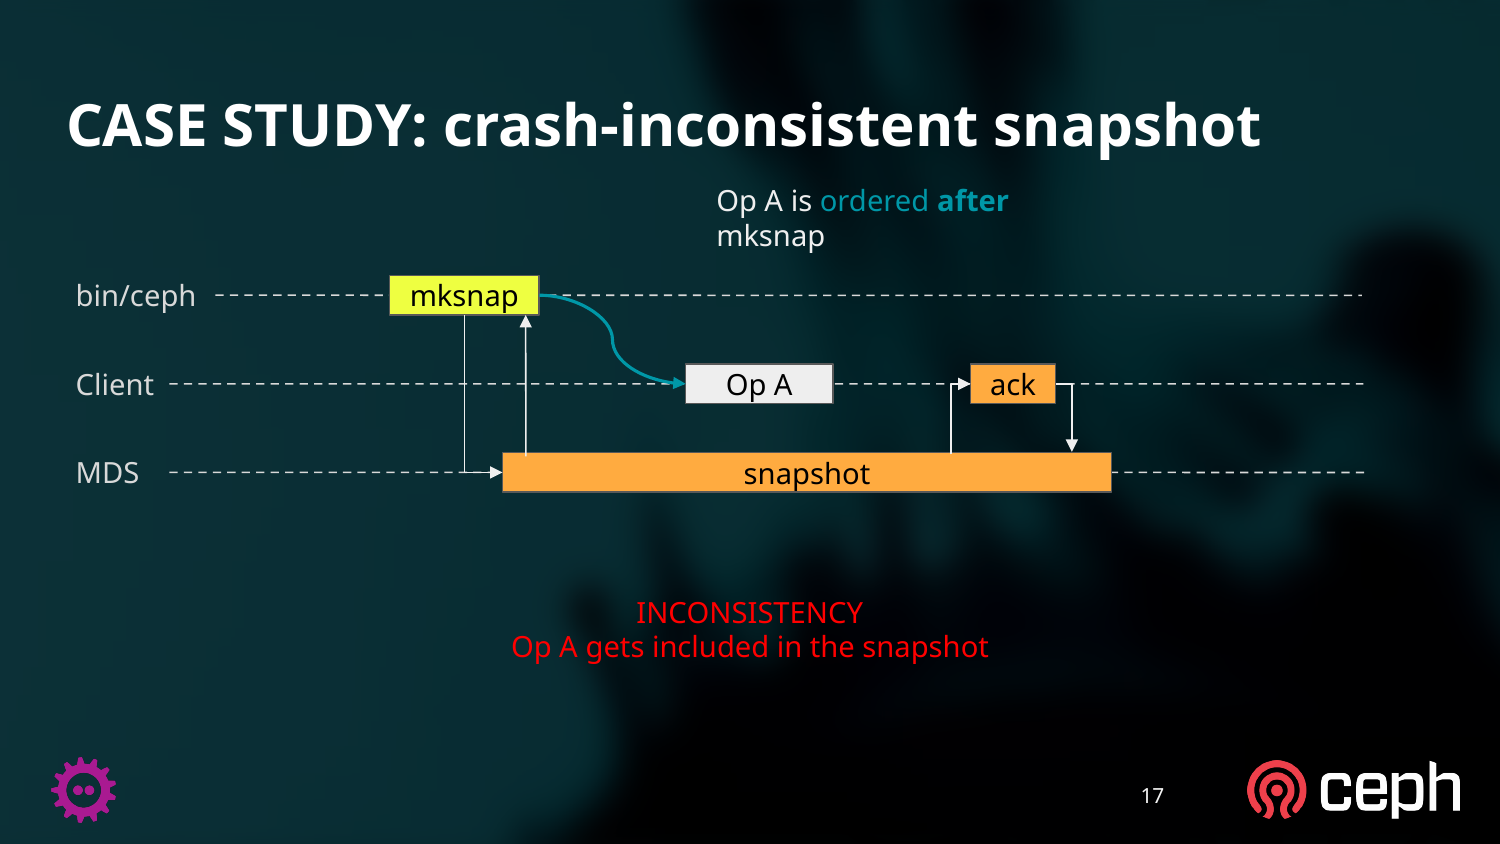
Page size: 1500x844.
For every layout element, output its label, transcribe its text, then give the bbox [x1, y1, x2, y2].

slide_number <number> [1089, 764, 1179, 829]
picture [0, 0, 1500, 844]
text_box ack [970, 363, 1056, 404]
text_box bin/ceph [60, 262, 216, 328]
text_box Client [60, 350, 170, 416]
text_box snapshot [502, 452, 1112, 493]
text_box Op A is ordered after mksnap [701, 166, 1121, 267]
text_box MDS [60, 439, 170, 505]
text_box INCONSISTENCY Op A gets included in the snapshot [367, 578, 1133, 679]
title CASE STUDY: crash-inconsistent snapshot [51, 72, 1449, 167]
text_box Op A [685, 363, 834, 404]
text_box mksnap [389, 275, 540, 316]
